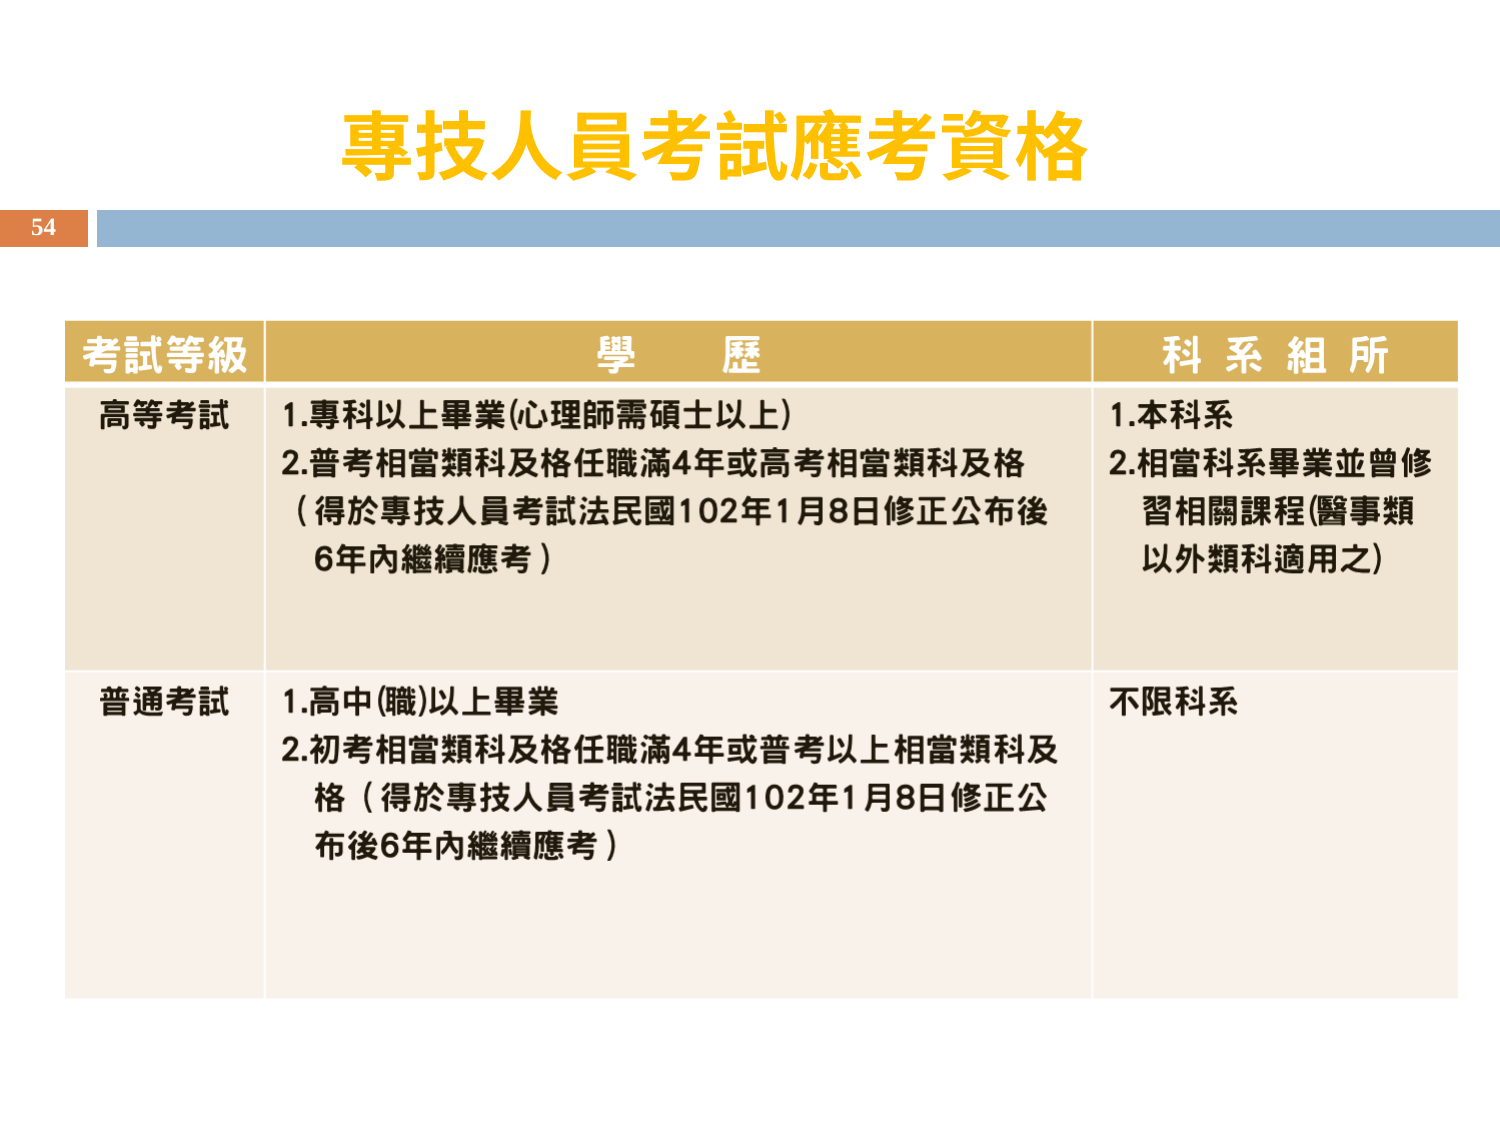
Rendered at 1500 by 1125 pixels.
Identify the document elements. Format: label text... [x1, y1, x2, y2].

text_box 專技人員考試應考資格 [324, 56, 1294, 232]
text_box 53 [0, 208, 88, 249]
picture [54, 316, 1459, 1000]
